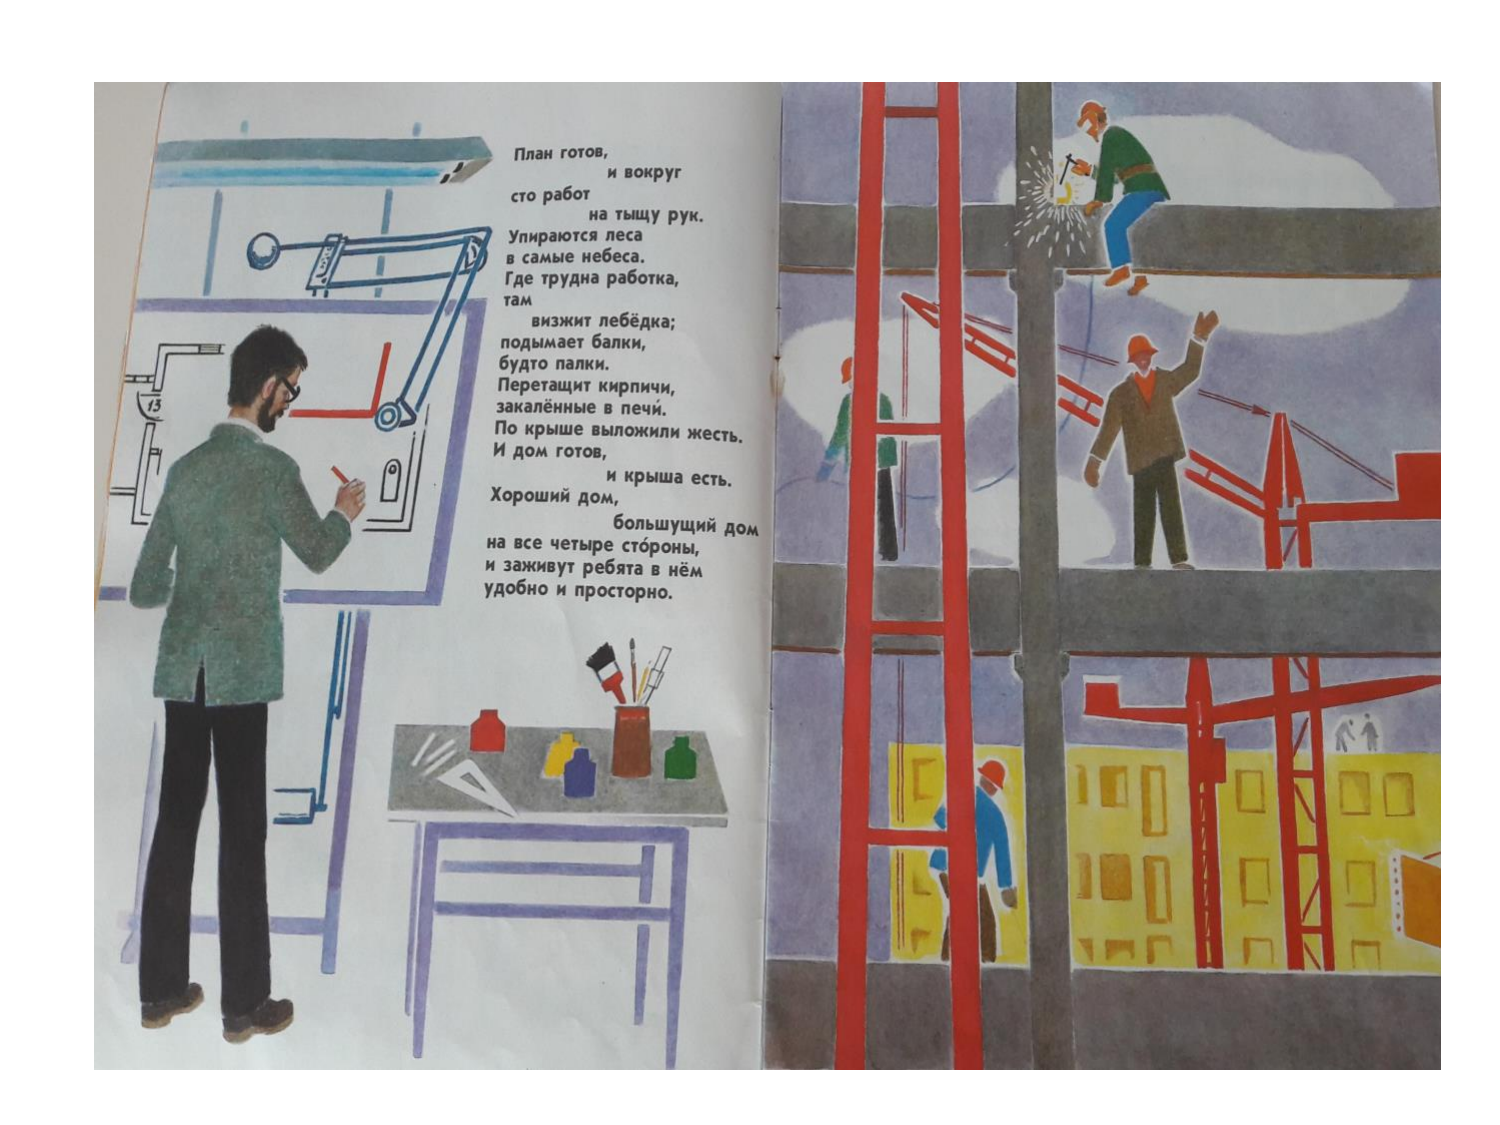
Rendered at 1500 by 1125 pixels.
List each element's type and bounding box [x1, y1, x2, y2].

picture [94, 82, 1441, 1070]
